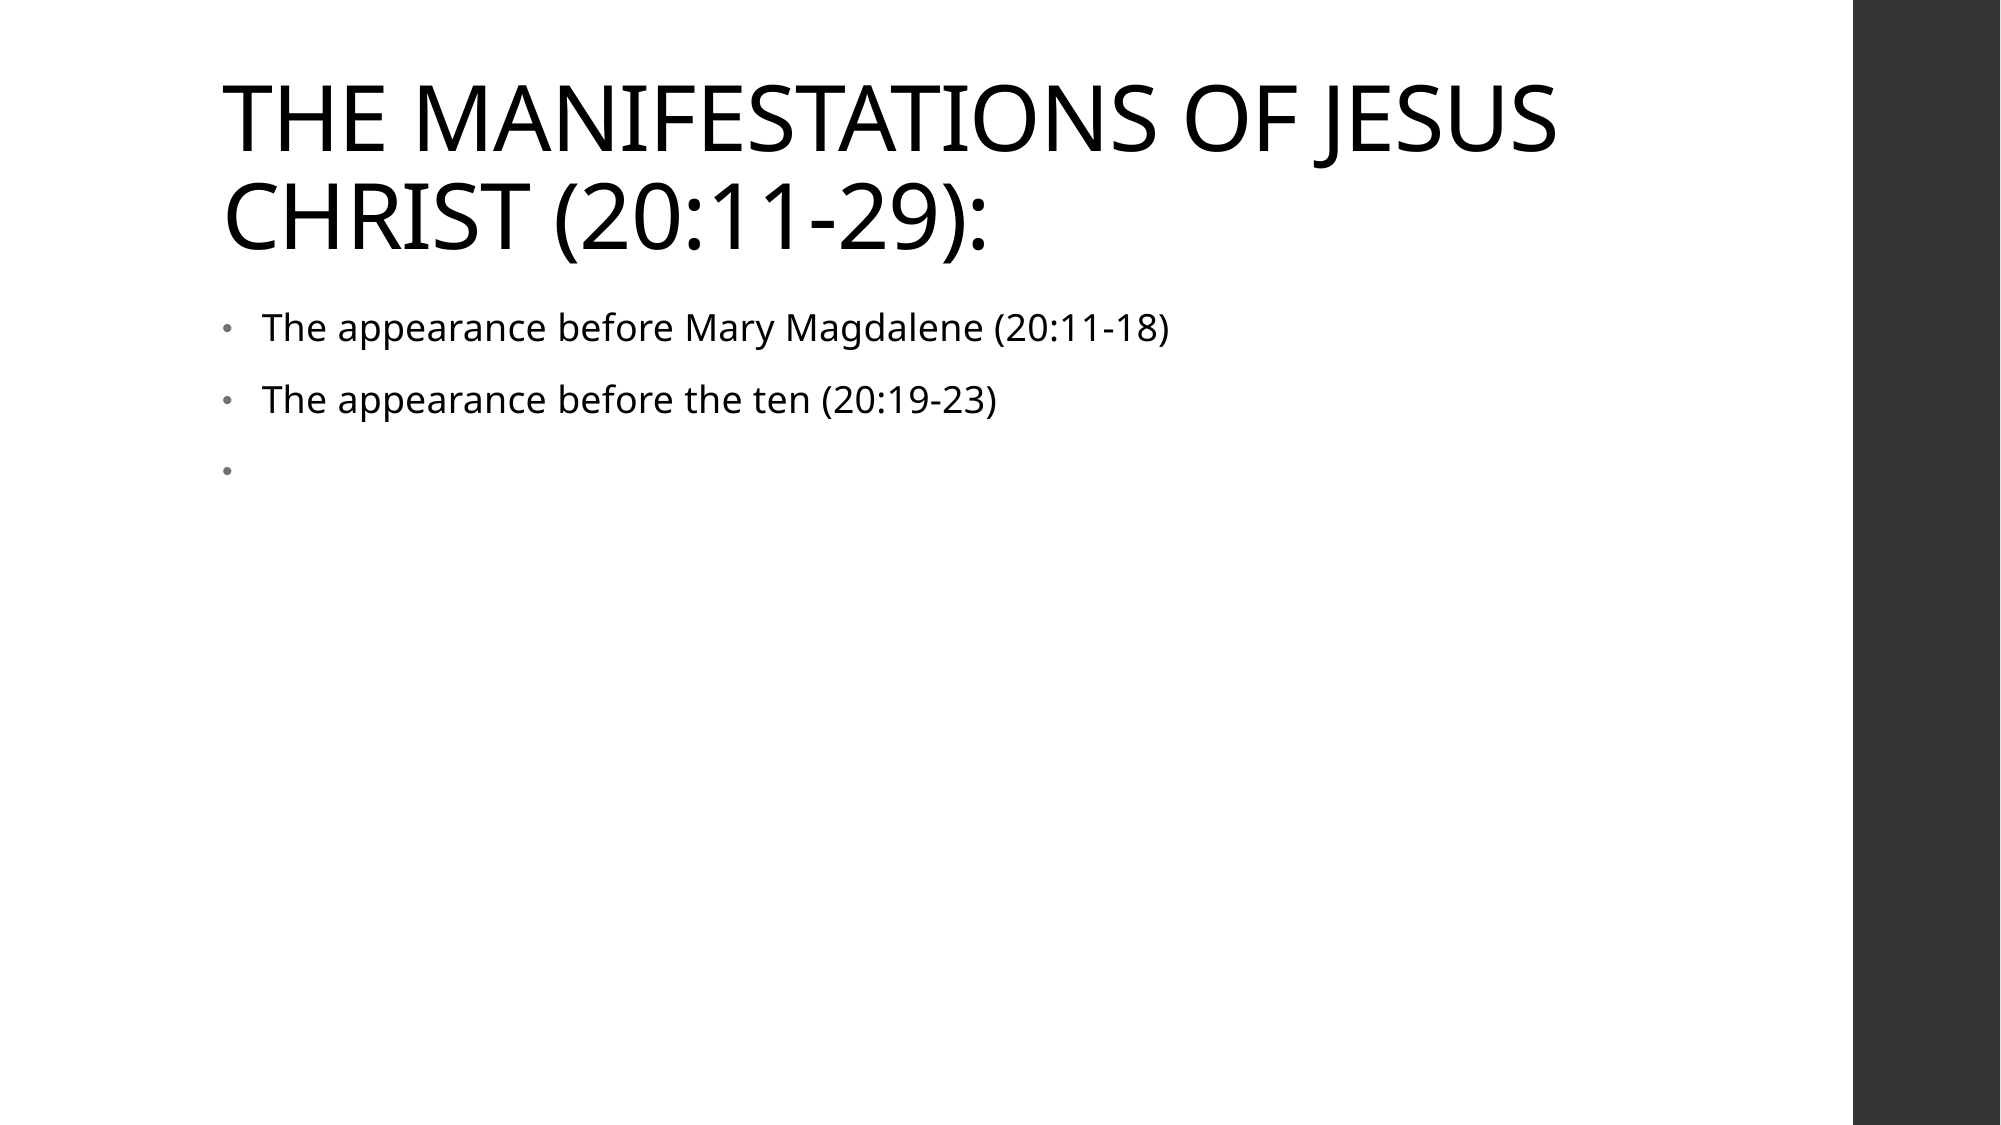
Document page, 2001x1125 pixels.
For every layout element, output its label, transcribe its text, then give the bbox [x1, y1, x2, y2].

title THE MANIFESTATIONS OF JESUS CHRIST (20:11-29): [206, 60, 1797, 278]
list The appearance before Mary Magdalene (20:11-18) The appearance before the ten (20:19-23) [206, 299, 1617, 1014]
